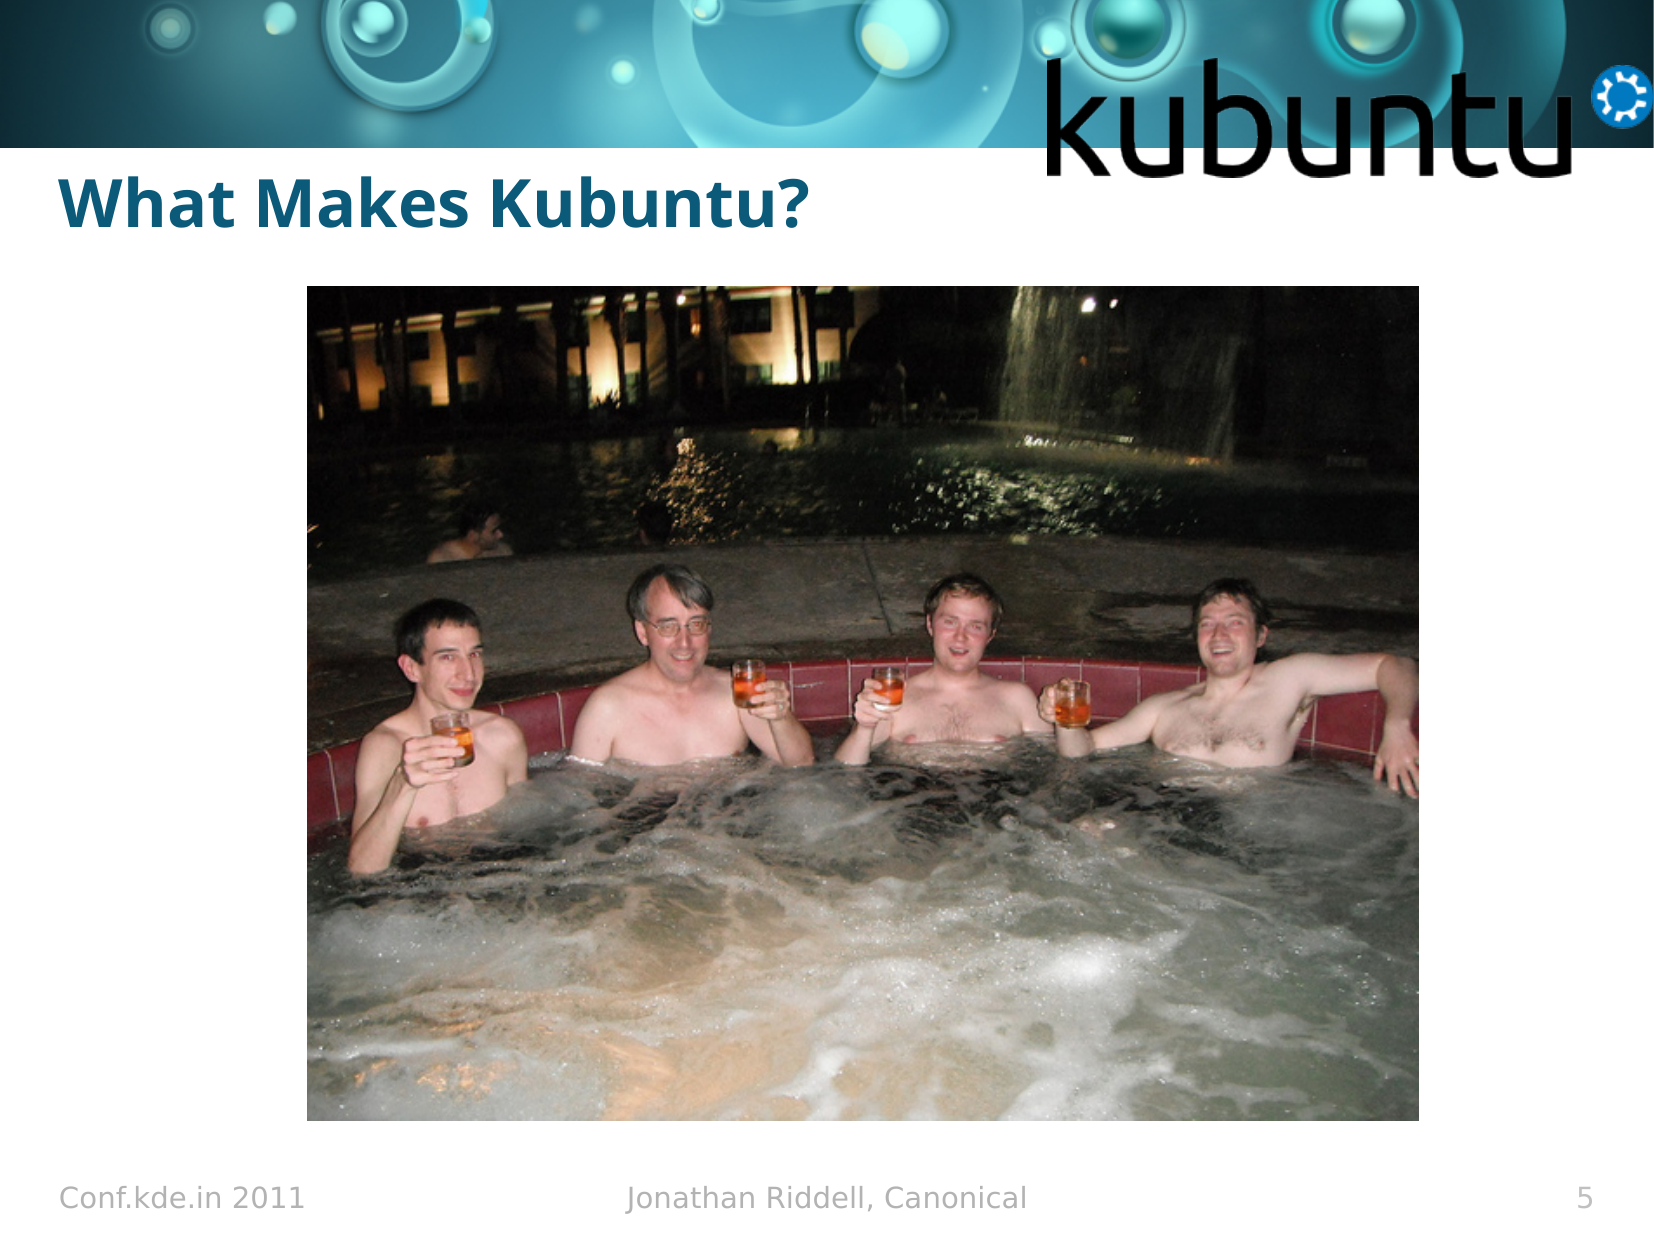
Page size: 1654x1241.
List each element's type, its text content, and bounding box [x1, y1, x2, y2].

title What Makes Kubuntu? [59, 164, 1595, 240]
picture [307, 286, 1419, 1121]
picture [0, 0, 1654, 178]
